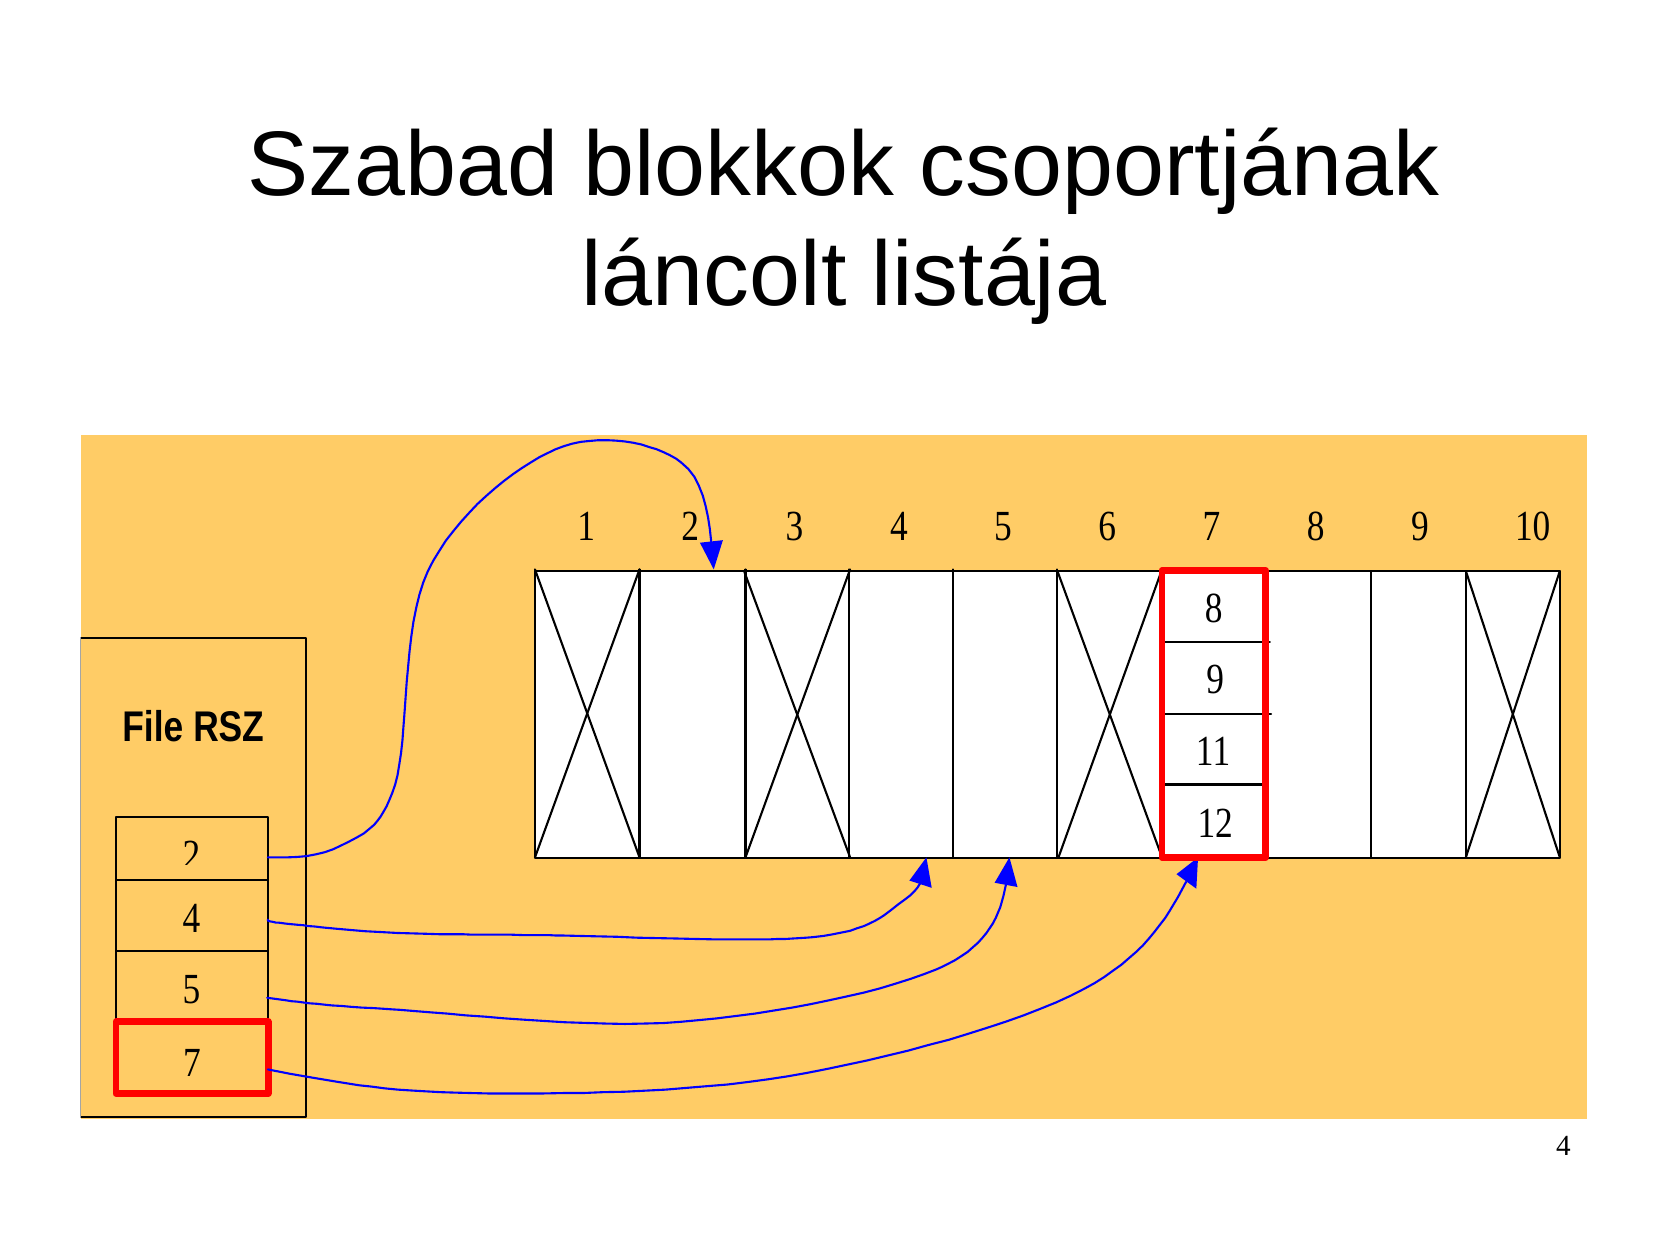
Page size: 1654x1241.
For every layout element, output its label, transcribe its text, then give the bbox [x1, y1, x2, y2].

chart [80, 434, 1587, 1119]
title Szabad blokkok csoportjának láncolt listája [124, 110, 1530, 317]
